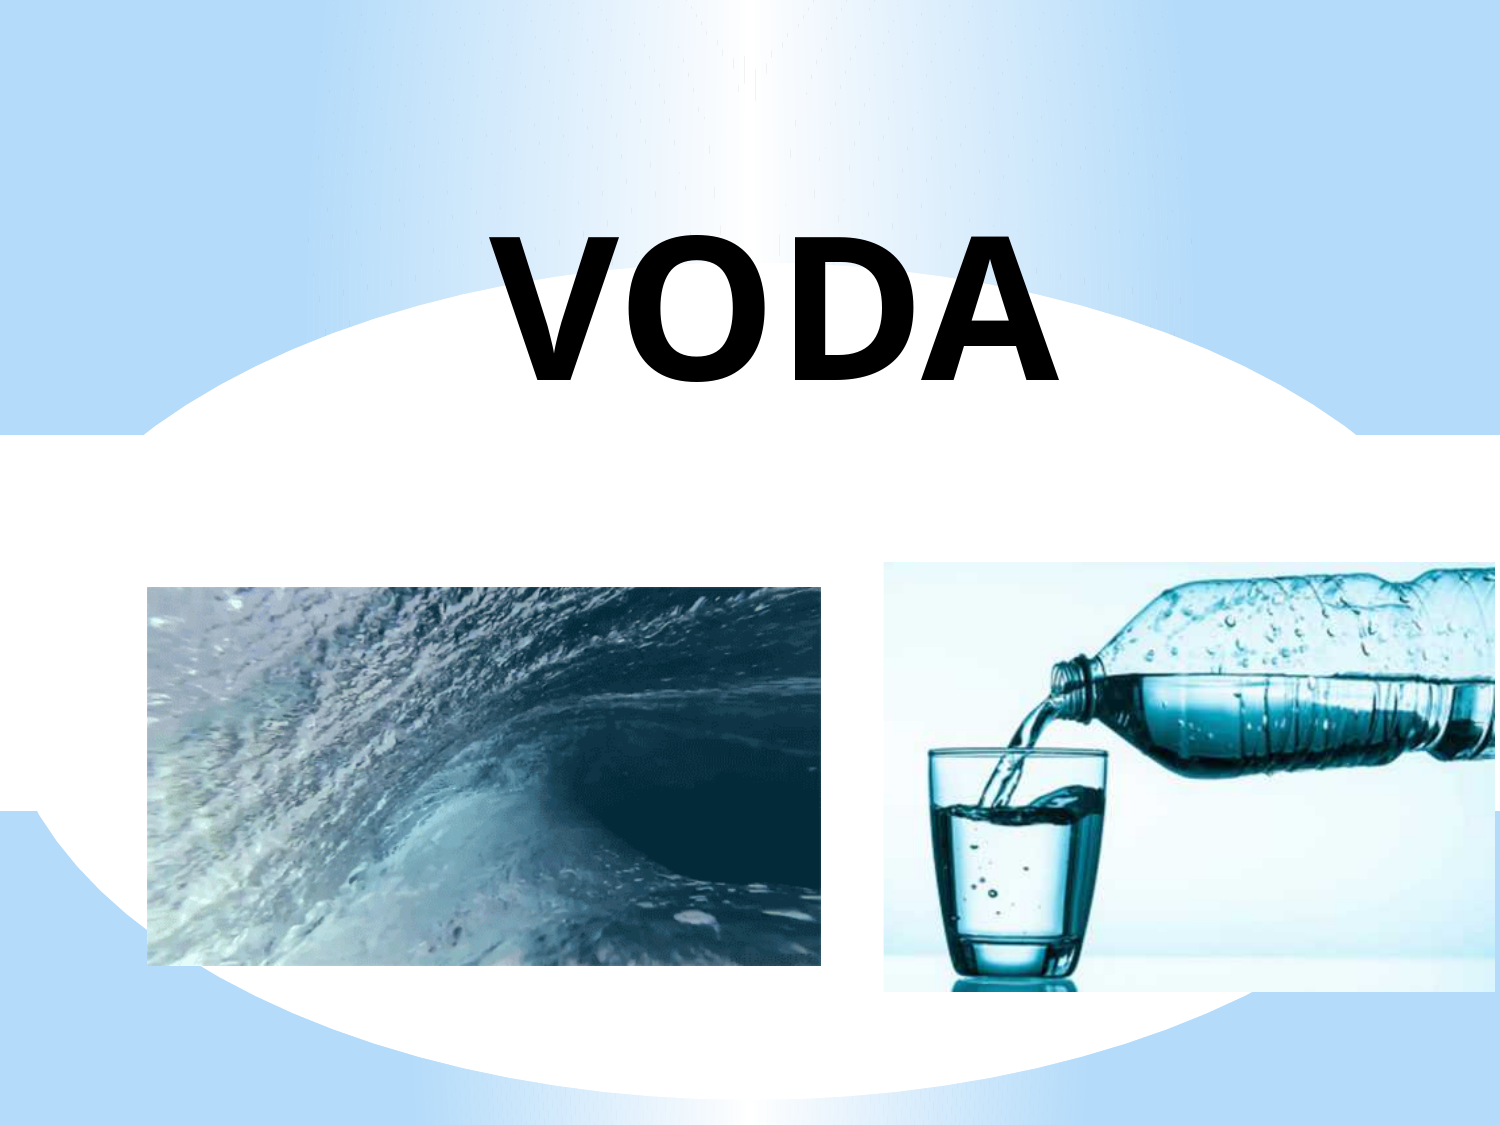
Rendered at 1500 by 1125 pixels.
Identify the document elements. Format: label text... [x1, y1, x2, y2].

picture [147, 587, 821, 967]
title VODA [171, 172, 1349, 467]
picture [883, 562, 1495, 992]
